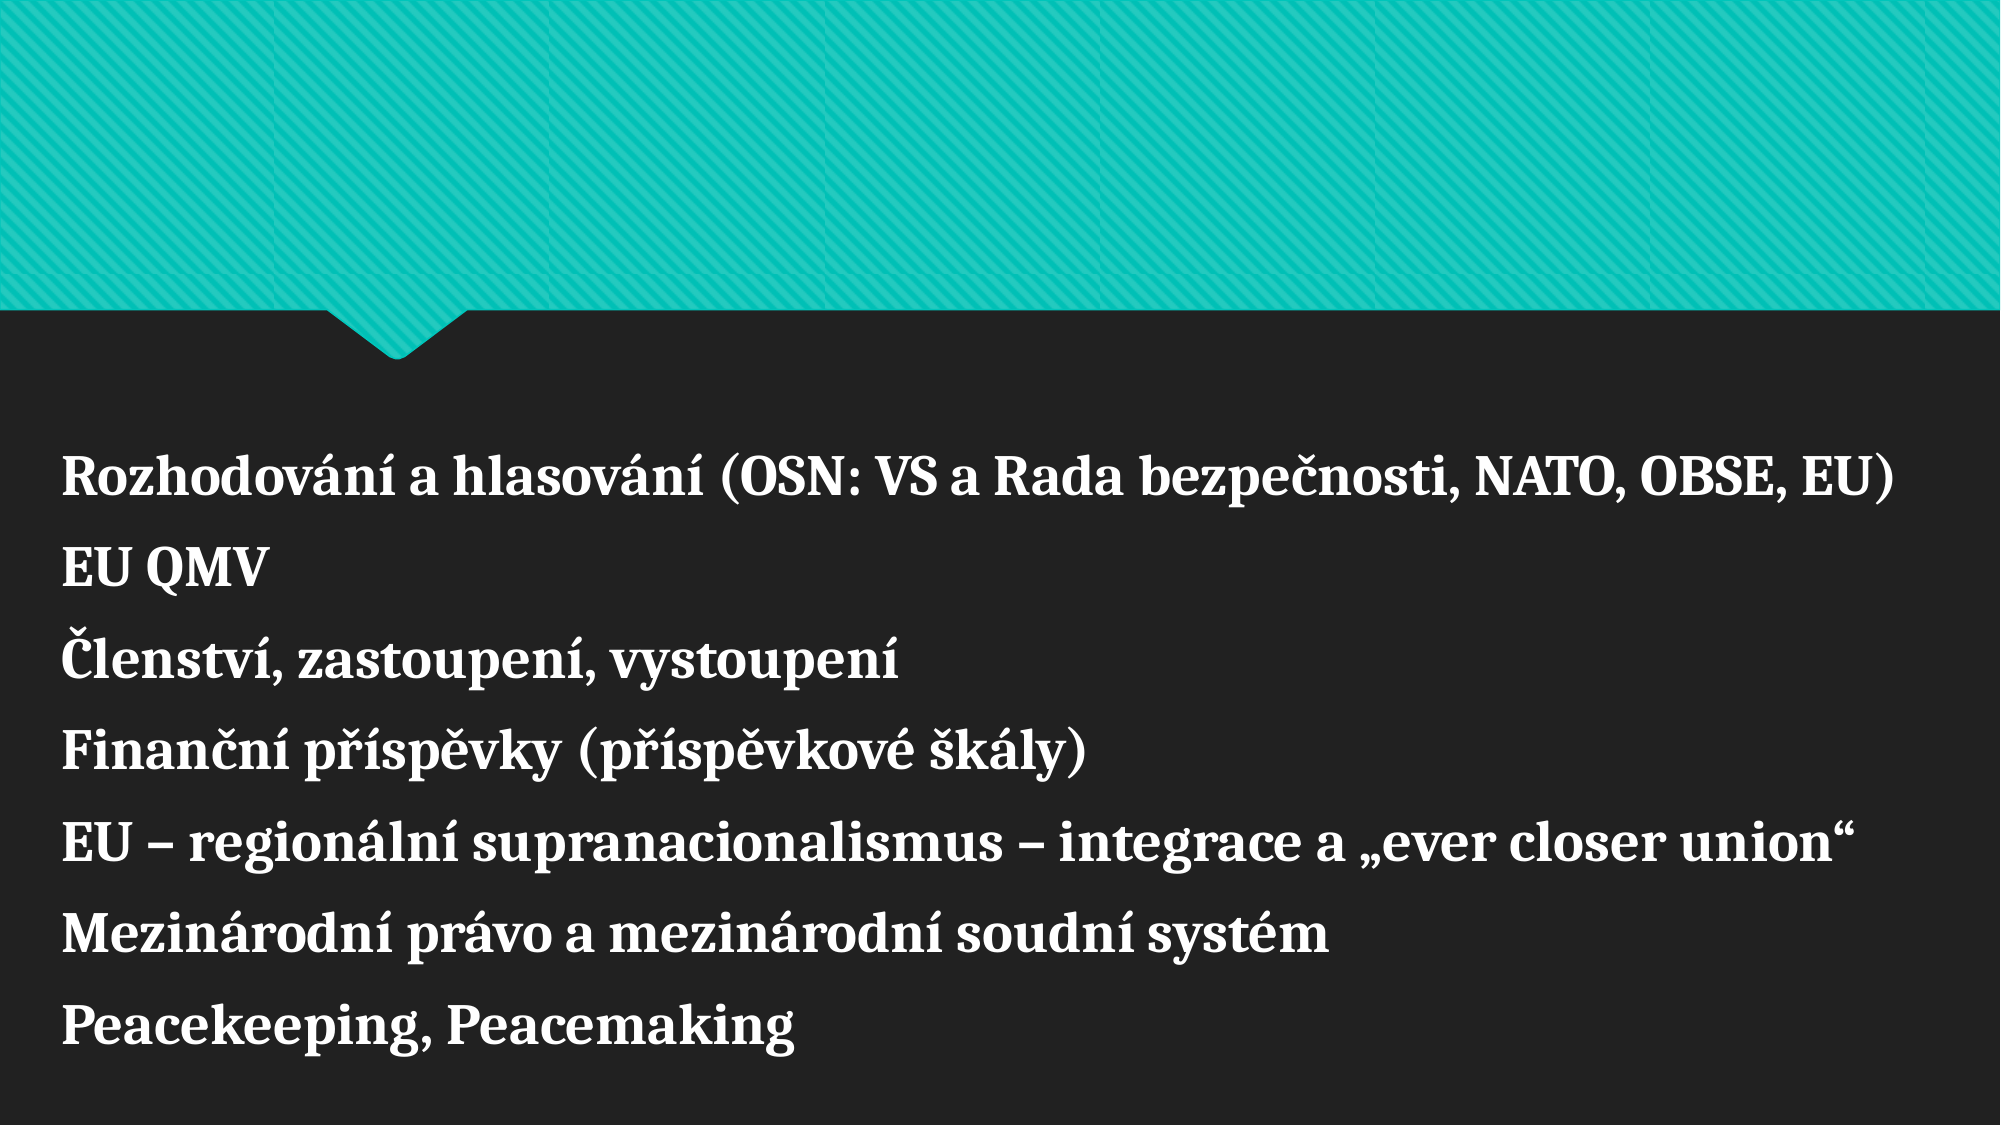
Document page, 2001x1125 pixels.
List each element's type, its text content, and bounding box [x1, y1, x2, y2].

text_box Rozhodování a hlasování (OSN: VS a Rada bezpečnosti, NATO, OBSE, EU) EU QMV Členství, zastoupení, vystoupení Finanční příspěvky (příspěvkové škály) EU – regionální supranacionalismus – integrace a „ever closer union“ Mezinárodní právo a mezinárodní soudní systém Peacekeeping, Peacemaking [46, 425, 1977, 1064]
